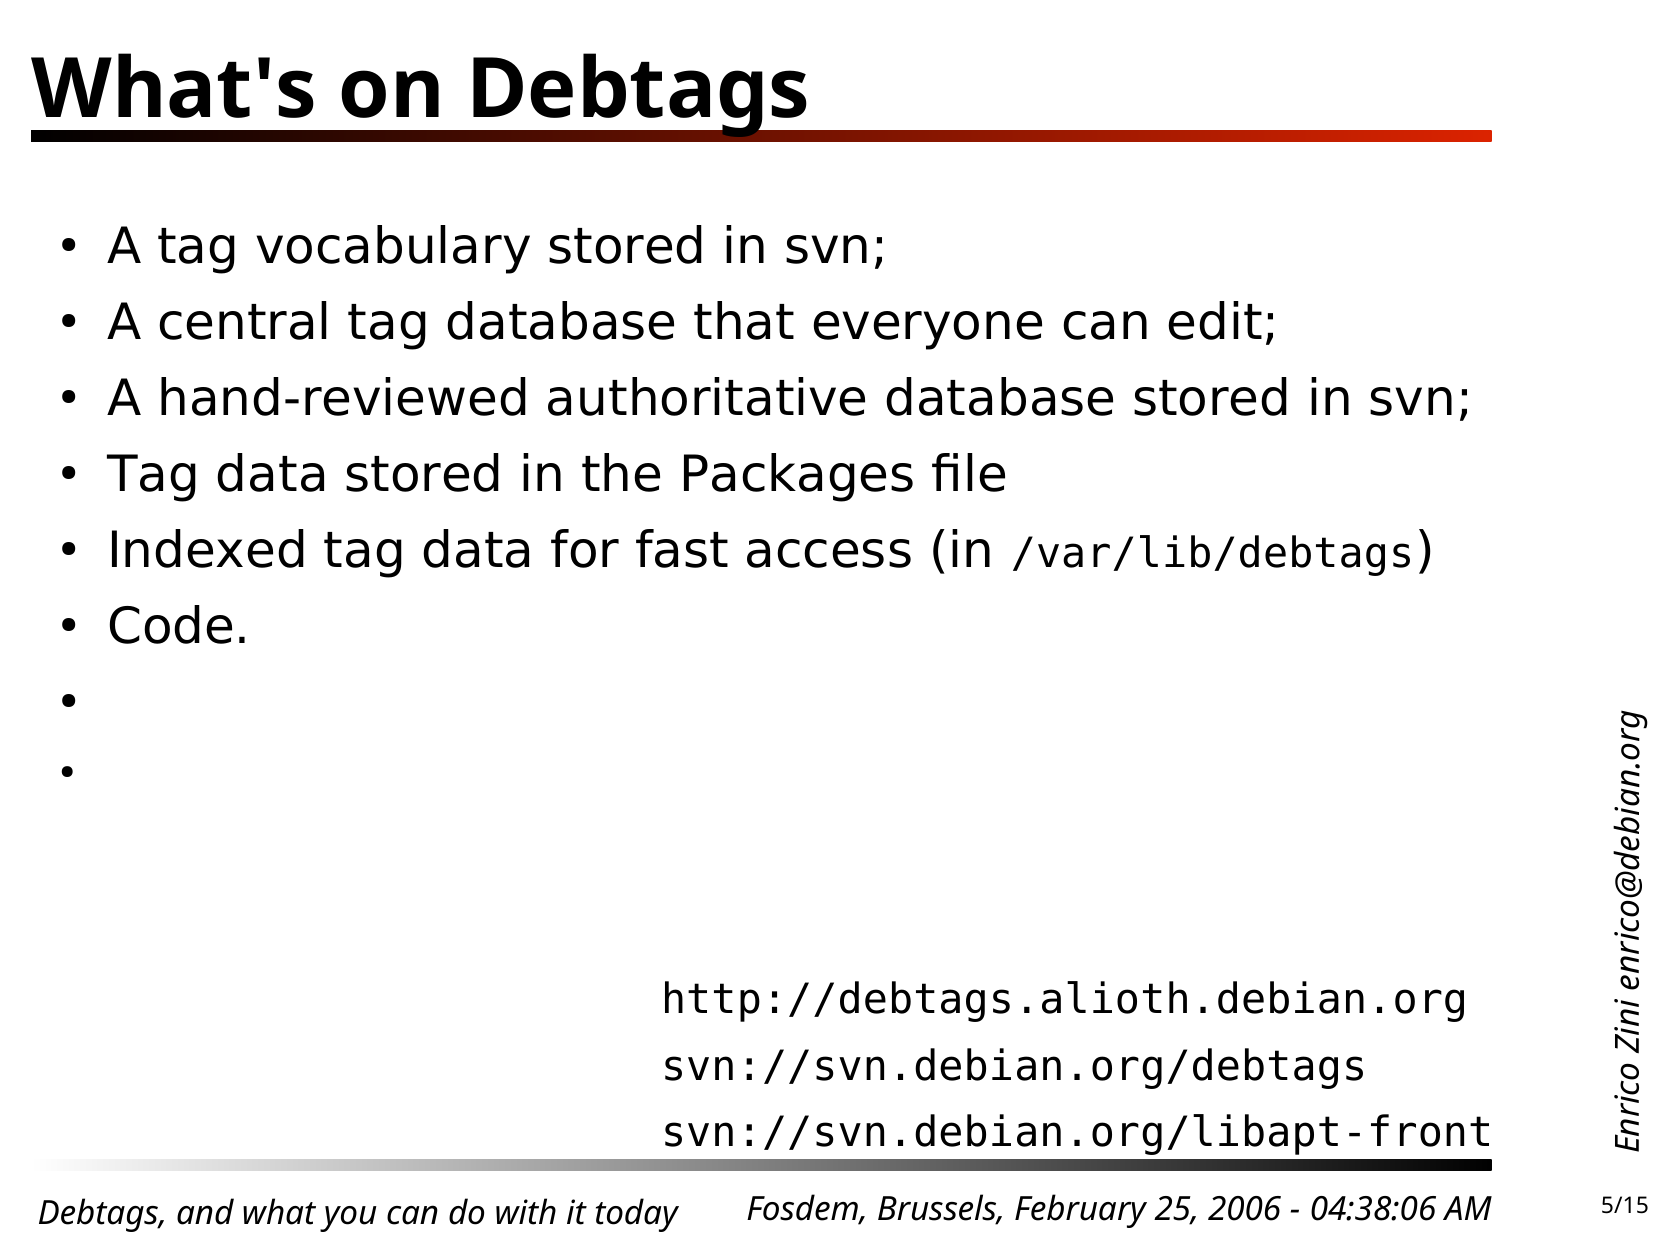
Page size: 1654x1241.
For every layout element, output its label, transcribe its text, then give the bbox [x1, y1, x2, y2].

text_box What's on Debtags [31, 28, 1438, 165]
text_box A tag vocabulary stored in svn; A central tag database that everyone can edit; A hand-reviewed authoritative database stored in svn; Tag data stored in the Packages file Indexed tag data for fast access (in /var/lib/debtags) Code. [59, 217, 1495, 1157]
text_box http://debtags.alioth.debian.org svn://svn.debian.org/debtags svn://svn.debian.org/libapt-front [661, 975, 1495, 1157]
